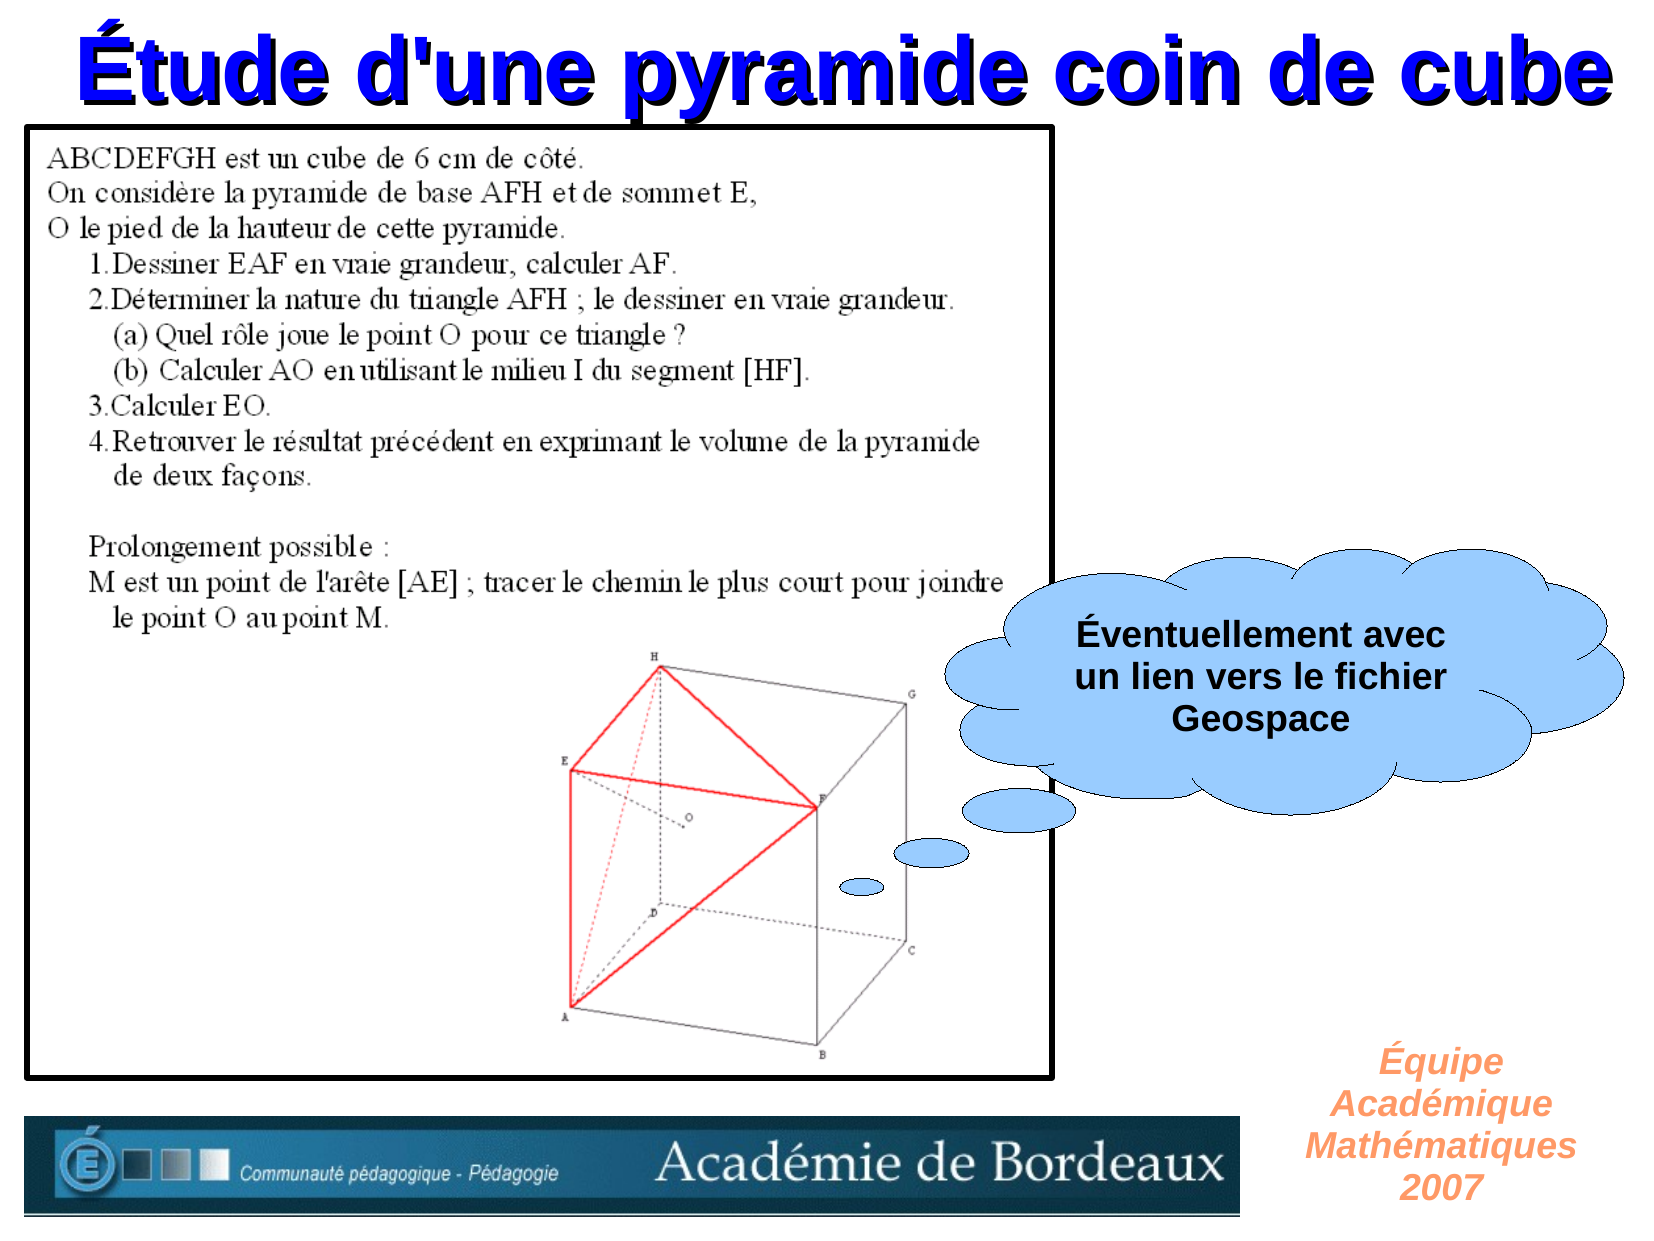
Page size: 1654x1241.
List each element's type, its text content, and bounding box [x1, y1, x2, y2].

text_box [88, 354, 857, 426]
text_box Équipe Académique Mathématiques 2007 [1305, 1040, 1641, 1217]
text_box Éventuellement avec un lien vers le fichier Geospace [962, 788, 1076, 833]
picture [29, 129, 1049, 1075]
picture [24, 1116, 1240, 1217]
title Étude d'une pyramide coin de cube [59, 0, 1630, 166]
text_box Éventuellement avec un lien vers le fichier Geospace [944, 549, 1625, 816]
picture [204, 1121, 215, 1127]
picture [278, 1123, 291, 1127]
text_box Éventuellement avec un lien vers le fichier Geospace [893, 838, 970, 868]
